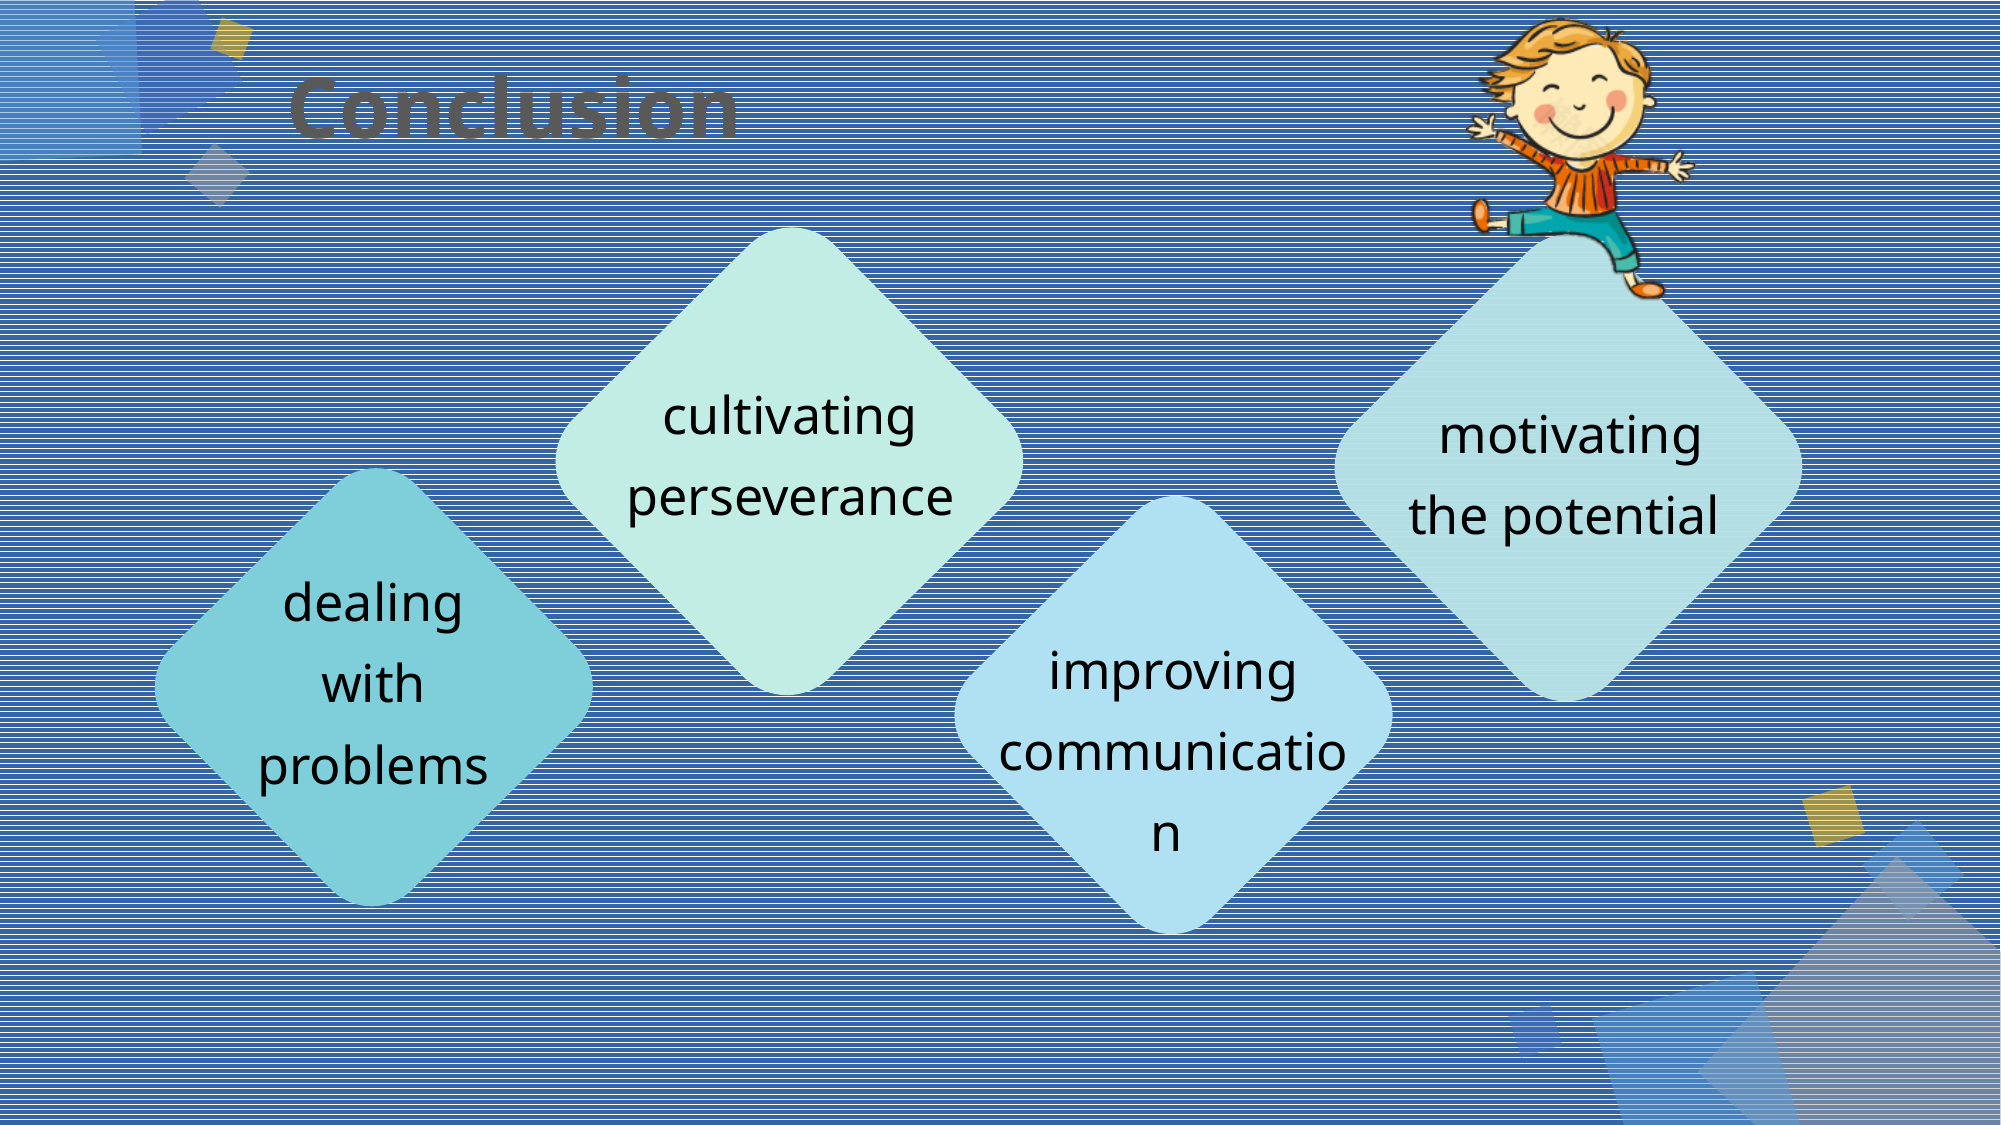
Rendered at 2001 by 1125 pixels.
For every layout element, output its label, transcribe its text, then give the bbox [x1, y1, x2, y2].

text_box cultivating perseverance [609, 356, 972, 534]
text_box [954, 666, 980, 765]
picture [1466, 5, 1701, 319]
text_box improving communication [980, 611, 1367, 870]
text_box [154, 580, 239, 797]
text_box [1394, 553, 1741, 702]
text_box [1084, 870, 1260, 935]
text_box [1334, 400, 1377, 536]
text_box motivating the potential [1377, 375, 1765, 553]
text_box [1035, 495, 1314, 611]
text_box [509, 578, 593, 794]
text_box [1402, 312, 1737, 375]
text_box [245, 803, 500, 907]
text_box [1765, 404, 1803, 530]
text_box [1367, 665, 1393, 764]
text_box [636, 227, 945, 356]
text_box [555, 383, 1024, 696]
list Conclusion [271, 35, 779, 189]
text_box [276, 468, 474, 543]
text_box dealing with problems [239, 543, 509, 803]
